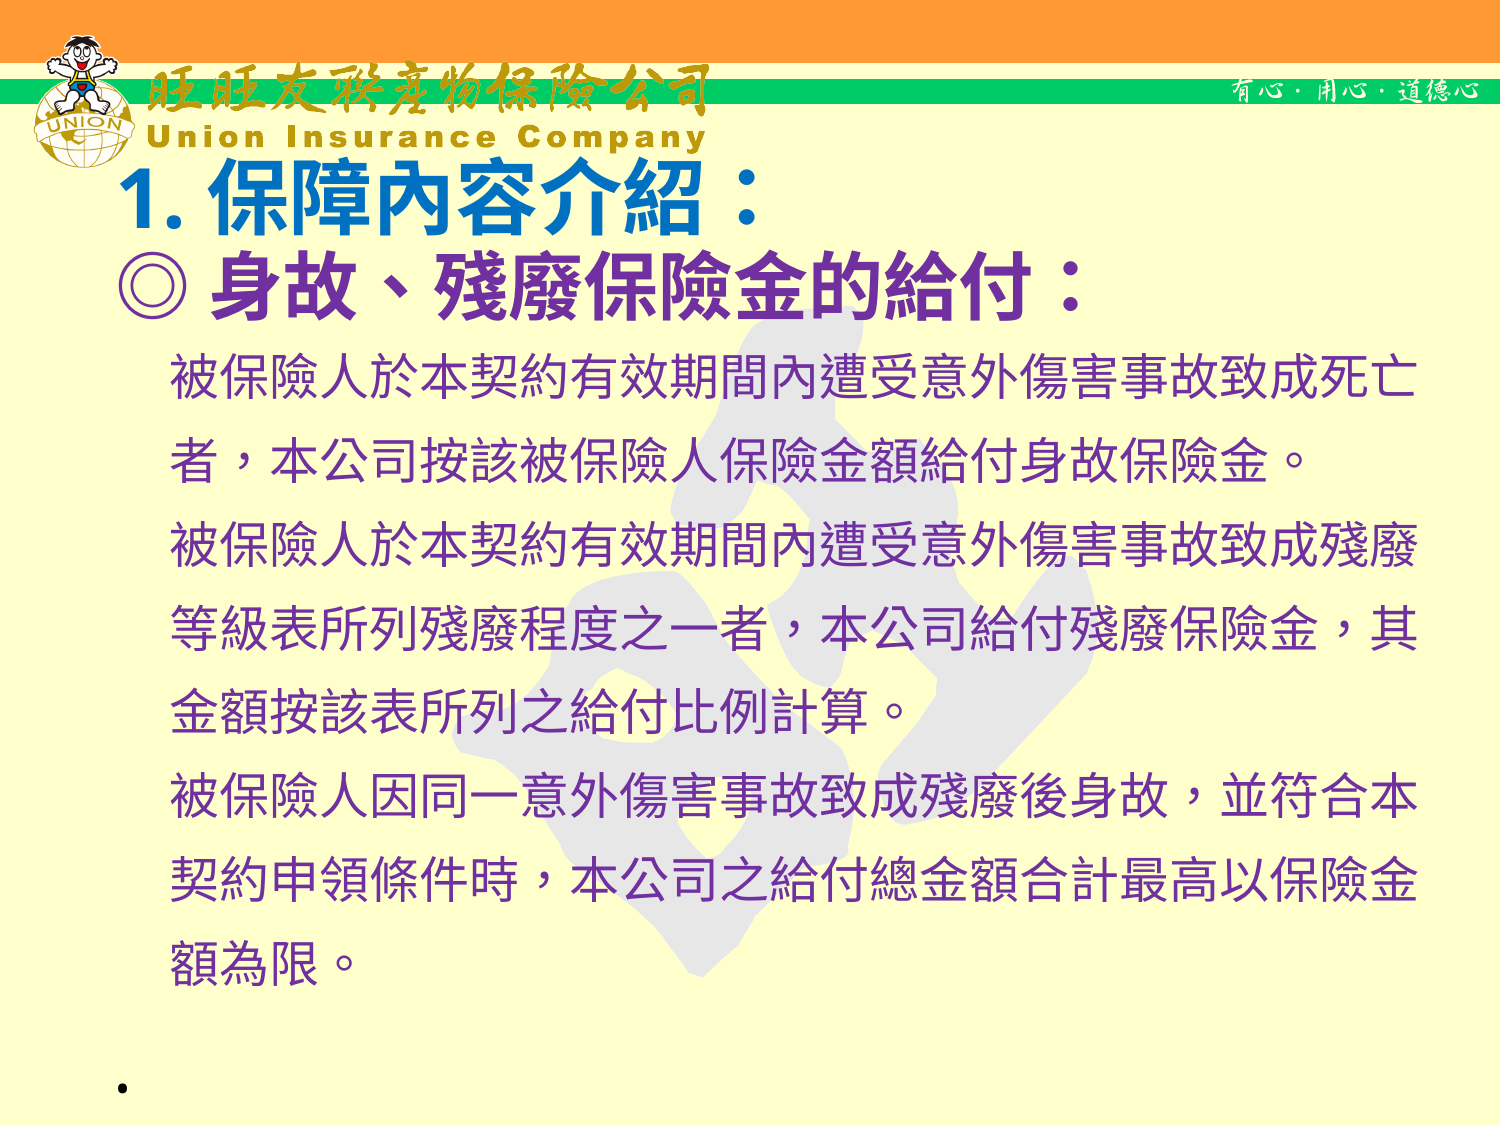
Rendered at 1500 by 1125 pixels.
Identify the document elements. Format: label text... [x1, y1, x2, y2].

title ◎身故、殘廢保險金的給付： [100, 244, 1317, 324]
list 被保險人於本契約有效期間內遭受意外傷害事故致成死亡 者，本公司按該被保險人保險金額給付身故保險金。 被保險人於本契約有效期間內遭受意外傷害事故致成殘廢 等級表所列殘廢程度之一者，本公司給付殘廢保險金，其 金額按該表所列之給付比例計算。 被保險人因同一意外傷害事故致成殘廢後身故，並符合本 契約申領條件時，本公司之給付總金額合計最高以保險金 額為限。 [100, 338, 1447, 1017]
text_box 1.保障內容介紹： [100, 137, 1376, 244]
